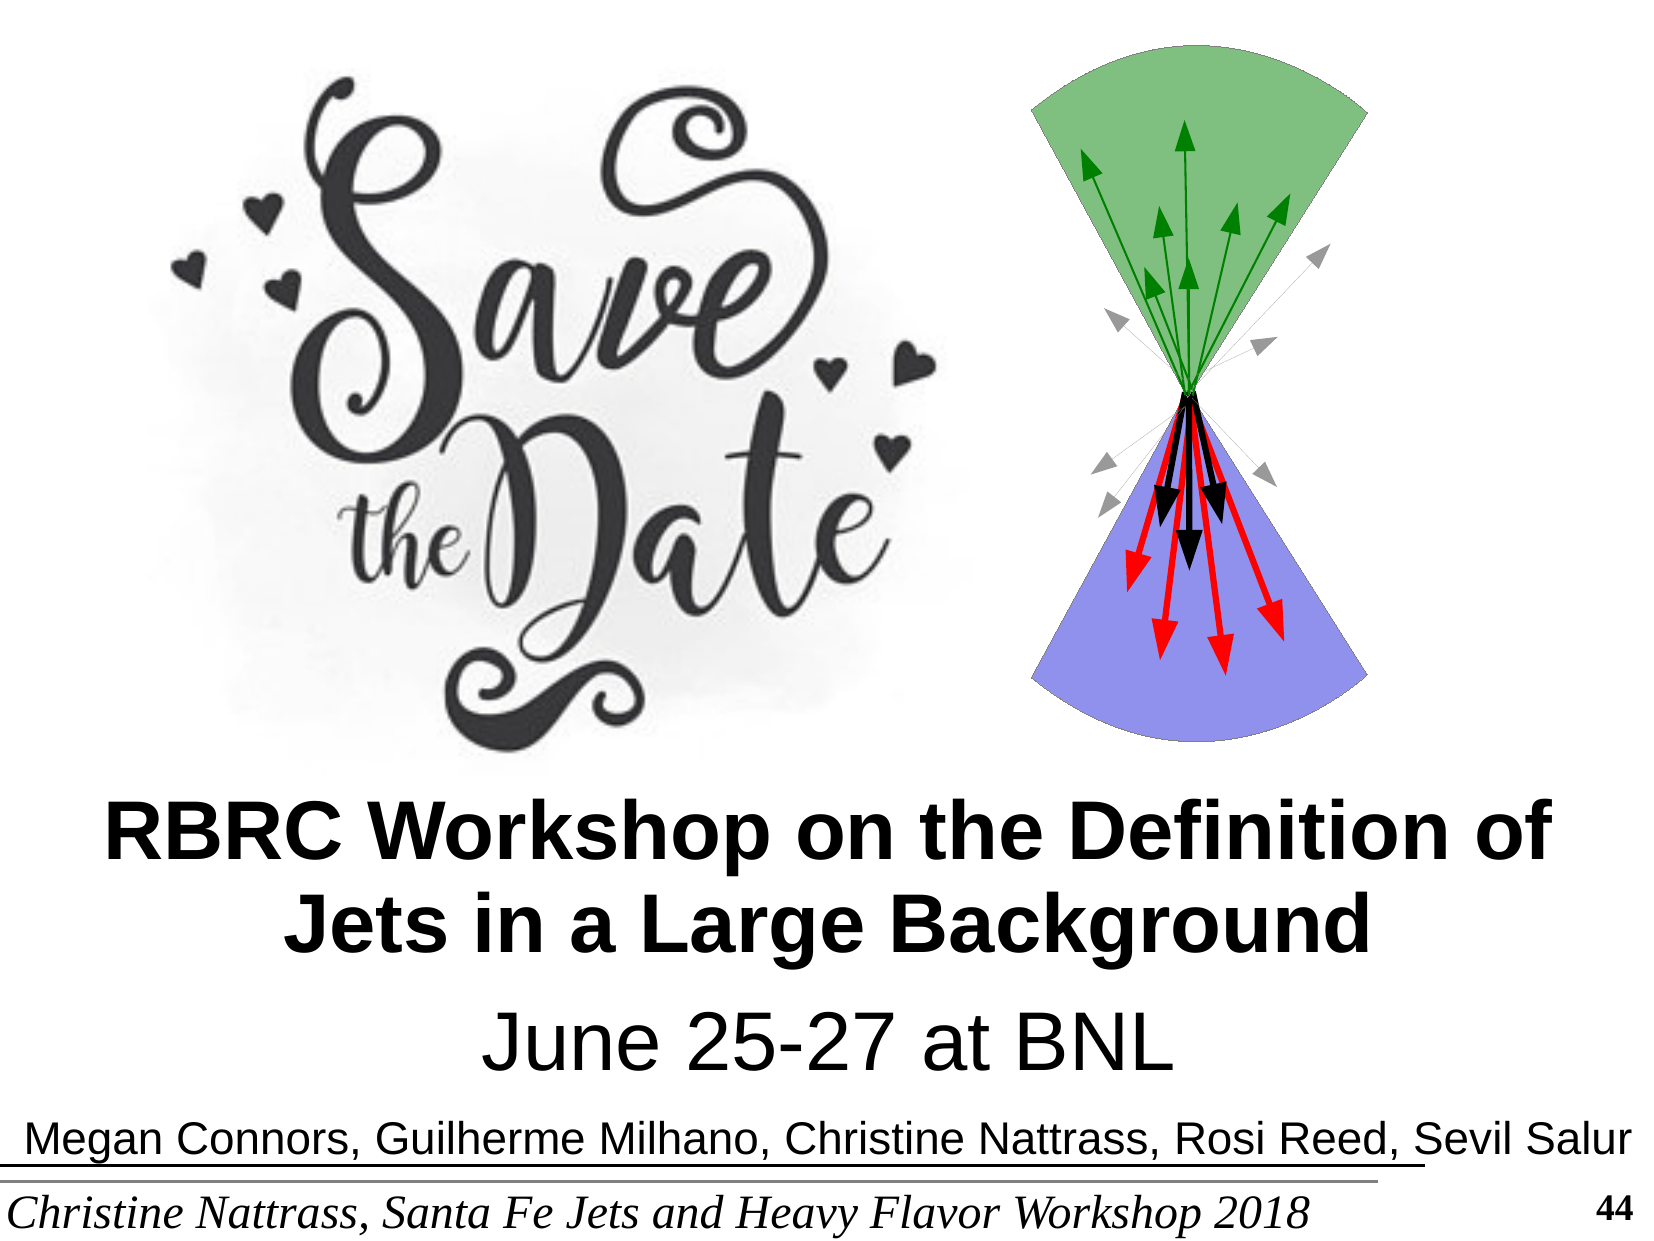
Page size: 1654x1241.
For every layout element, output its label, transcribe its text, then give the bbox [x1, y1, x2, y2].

text_box [1171, 416, 1185, 489]
text_box [1031, 45, 1368, 377]
text_box [1148, 298, 1181, 376]
text_box [1165, 414, 1176, 430]
text_box [1180, 484, 1186, 529]
text_box [1193, 454, 1203, 529]
text_box [1198, 373, 1203, 381]
picture [61, 25, 1003, 776]
text_box [1031, 411, 1368, 742]
text_box [1200, 444, 1210, 486]
text_box RBRC Workshop on the Definition of Jets in a Large Background June 25-27 at BNL Megan Connors, Guilherme Milhano, Christine Nattrass, Rosi Reed, Sevil Salur [0, 776, 1654, 1172]
